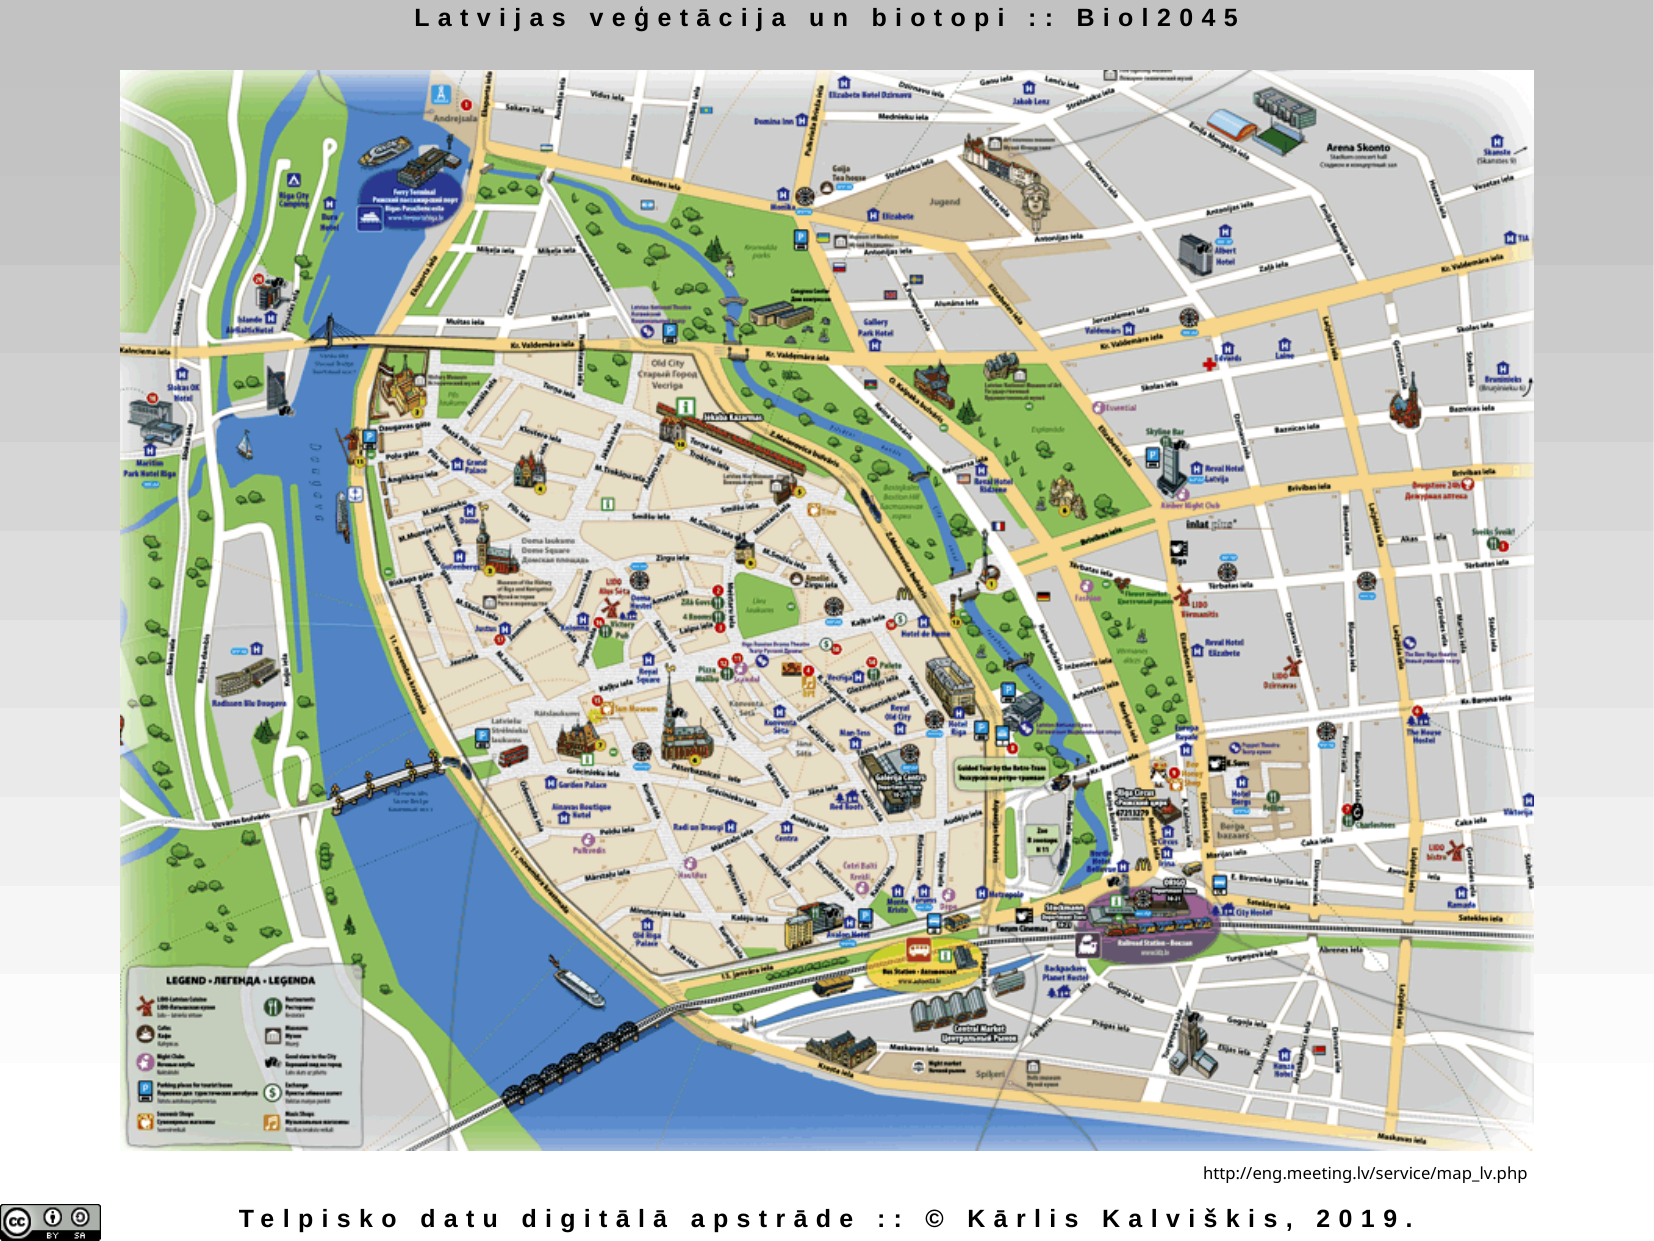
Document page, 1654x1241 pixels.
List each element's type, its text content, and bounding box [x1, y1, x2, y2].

picture [0, 0, 1654, 1241]
text_box http://eng.meeting.lv/service/map_lv.php [1226, 1164, 1529, 1185]
